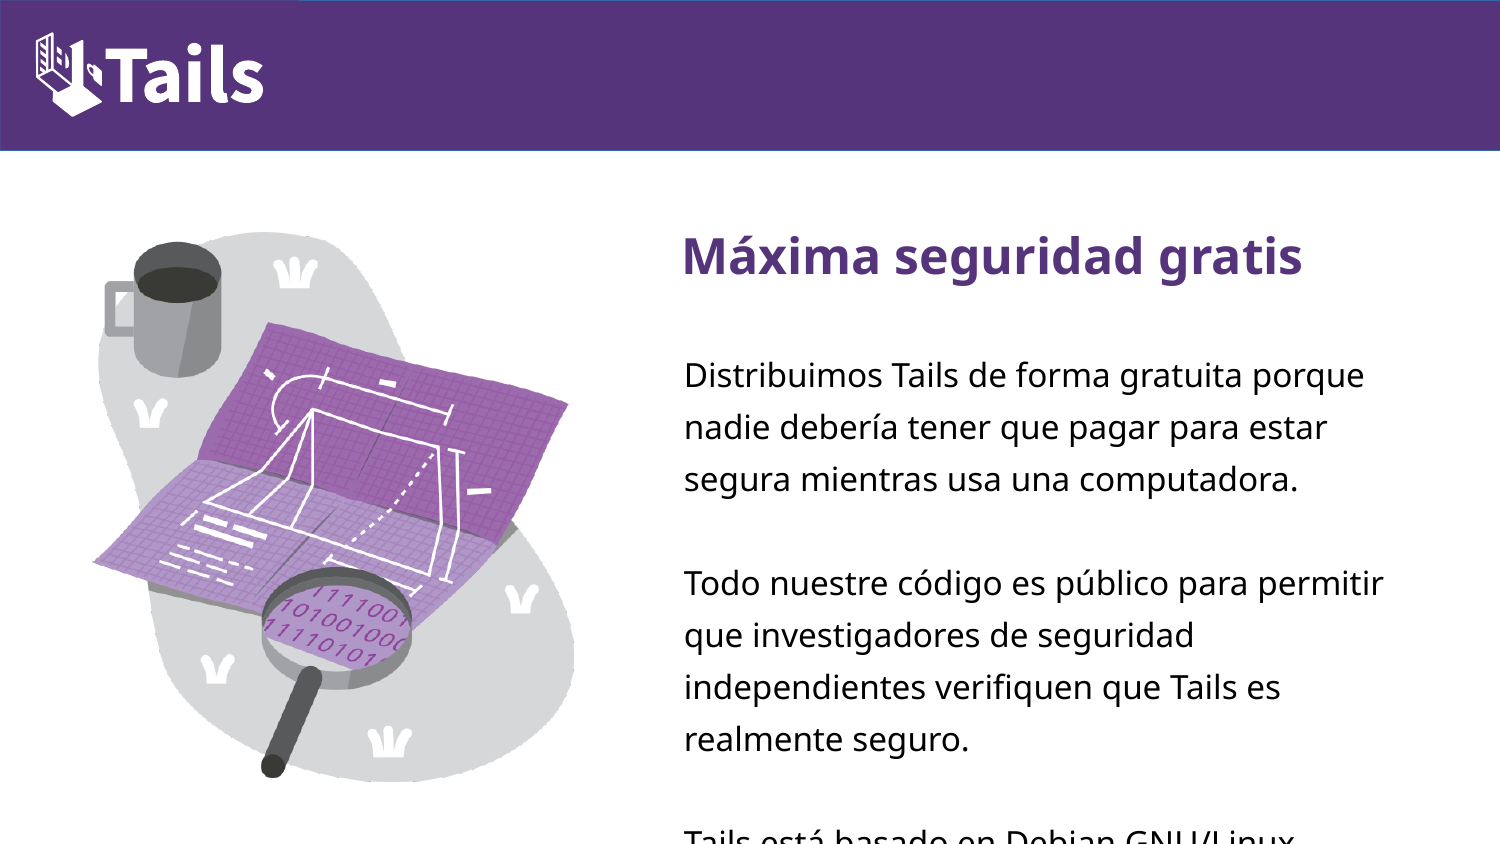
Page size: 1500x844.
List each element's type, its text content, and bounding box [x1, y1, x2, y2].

title Máxima seguridad gratis [680, 197, 1426, 314]
picture [92, 232, 574, 782]
text_box Distribuimos Tails de forma gratuita porque nadie debería tener que pagar para estar segura mientras usa una computadora. Todo nuestre código es público para permitir que investigadores de seguridad independientes verifiquen que Tails es realmente seguro. Tails está basado en Debian GNU/Linux. [669, 337, 1457, 785]
